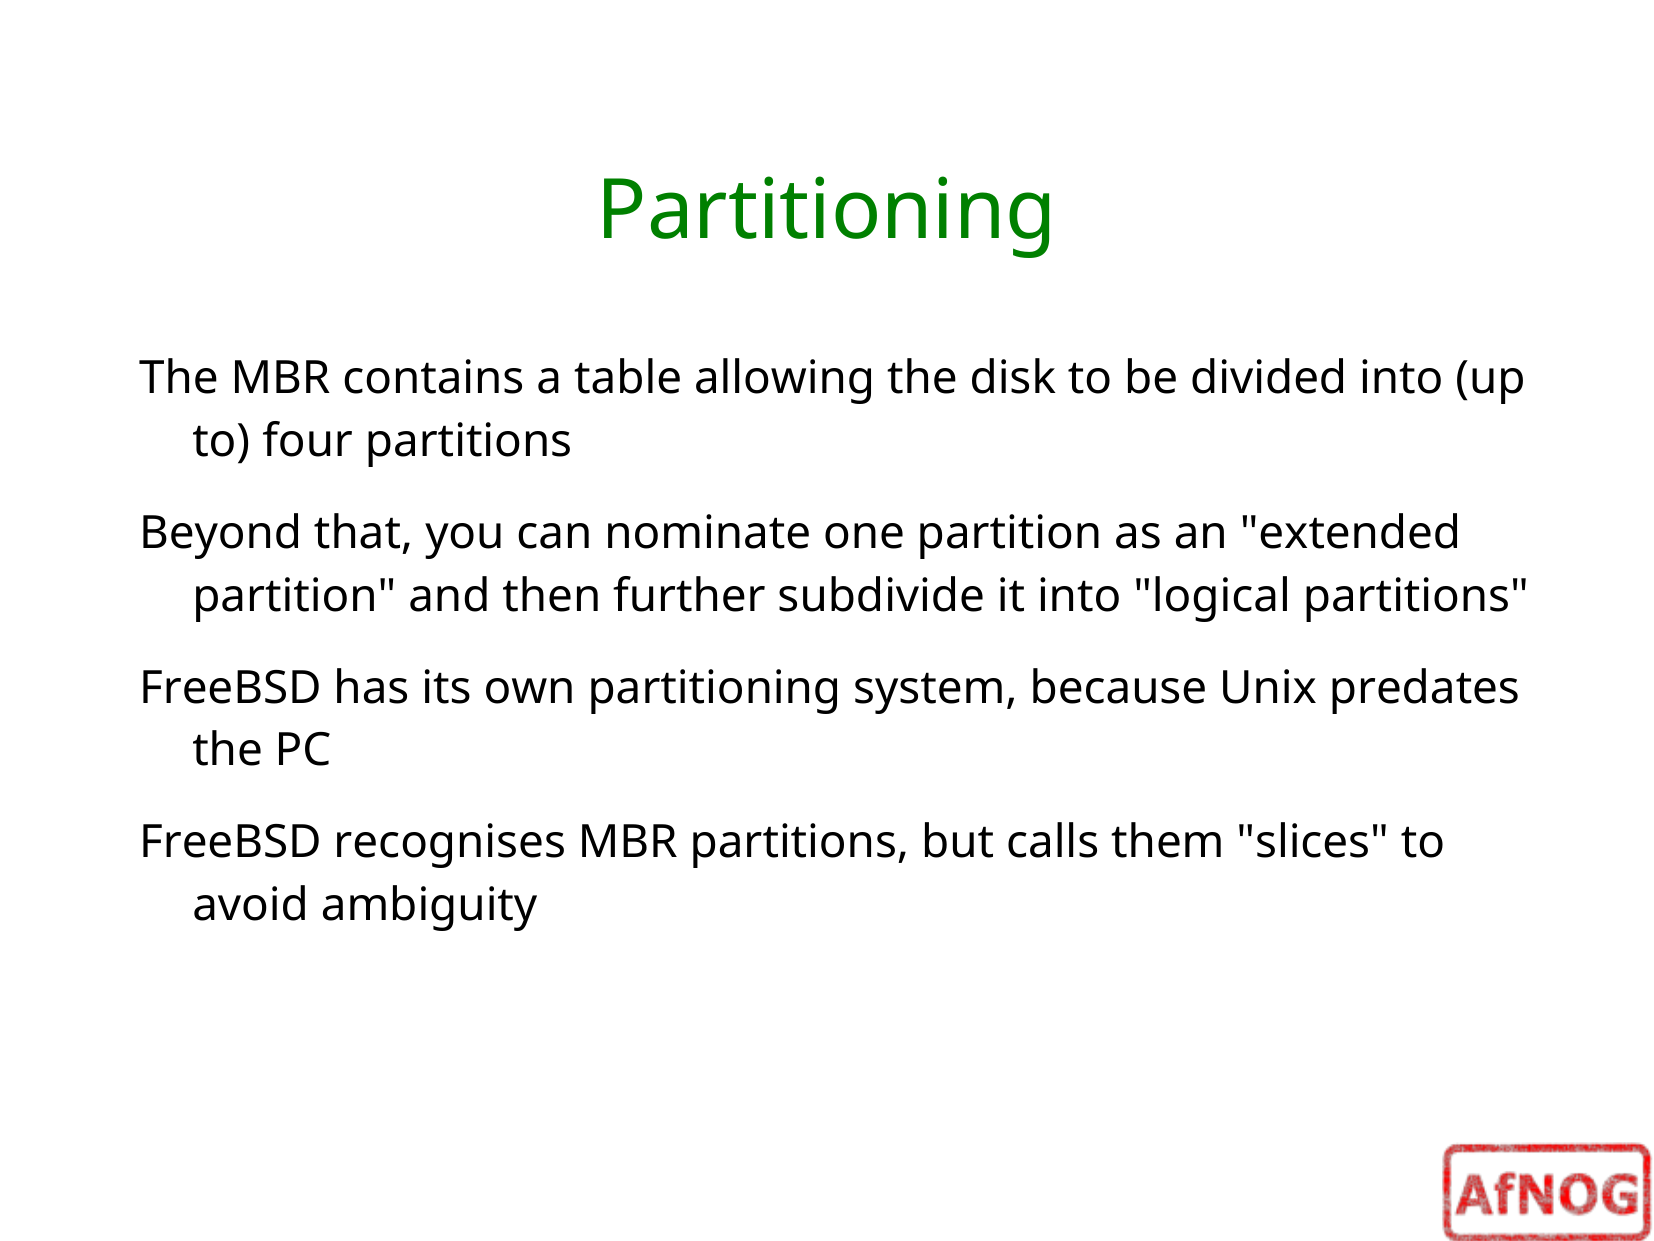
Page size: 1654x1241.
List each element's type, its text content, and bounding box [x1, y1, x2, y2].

list The MBR contains a table allowing the disk to be divided into (up to) four partitions Beyond that, you can nominate one partition as an "extended partition" and then further subdivide it into "logical partitions" FreeBSD has its own partitioning system, because Unix predates the PC FreeBSD recognises MBR partitions, but calls them "slices" to avoid ambiguity [121, 344, 1533, 1127]
picture [1441, 1141, 1654, 1241]
title Partitioning [121, 102, 1533, 311]
